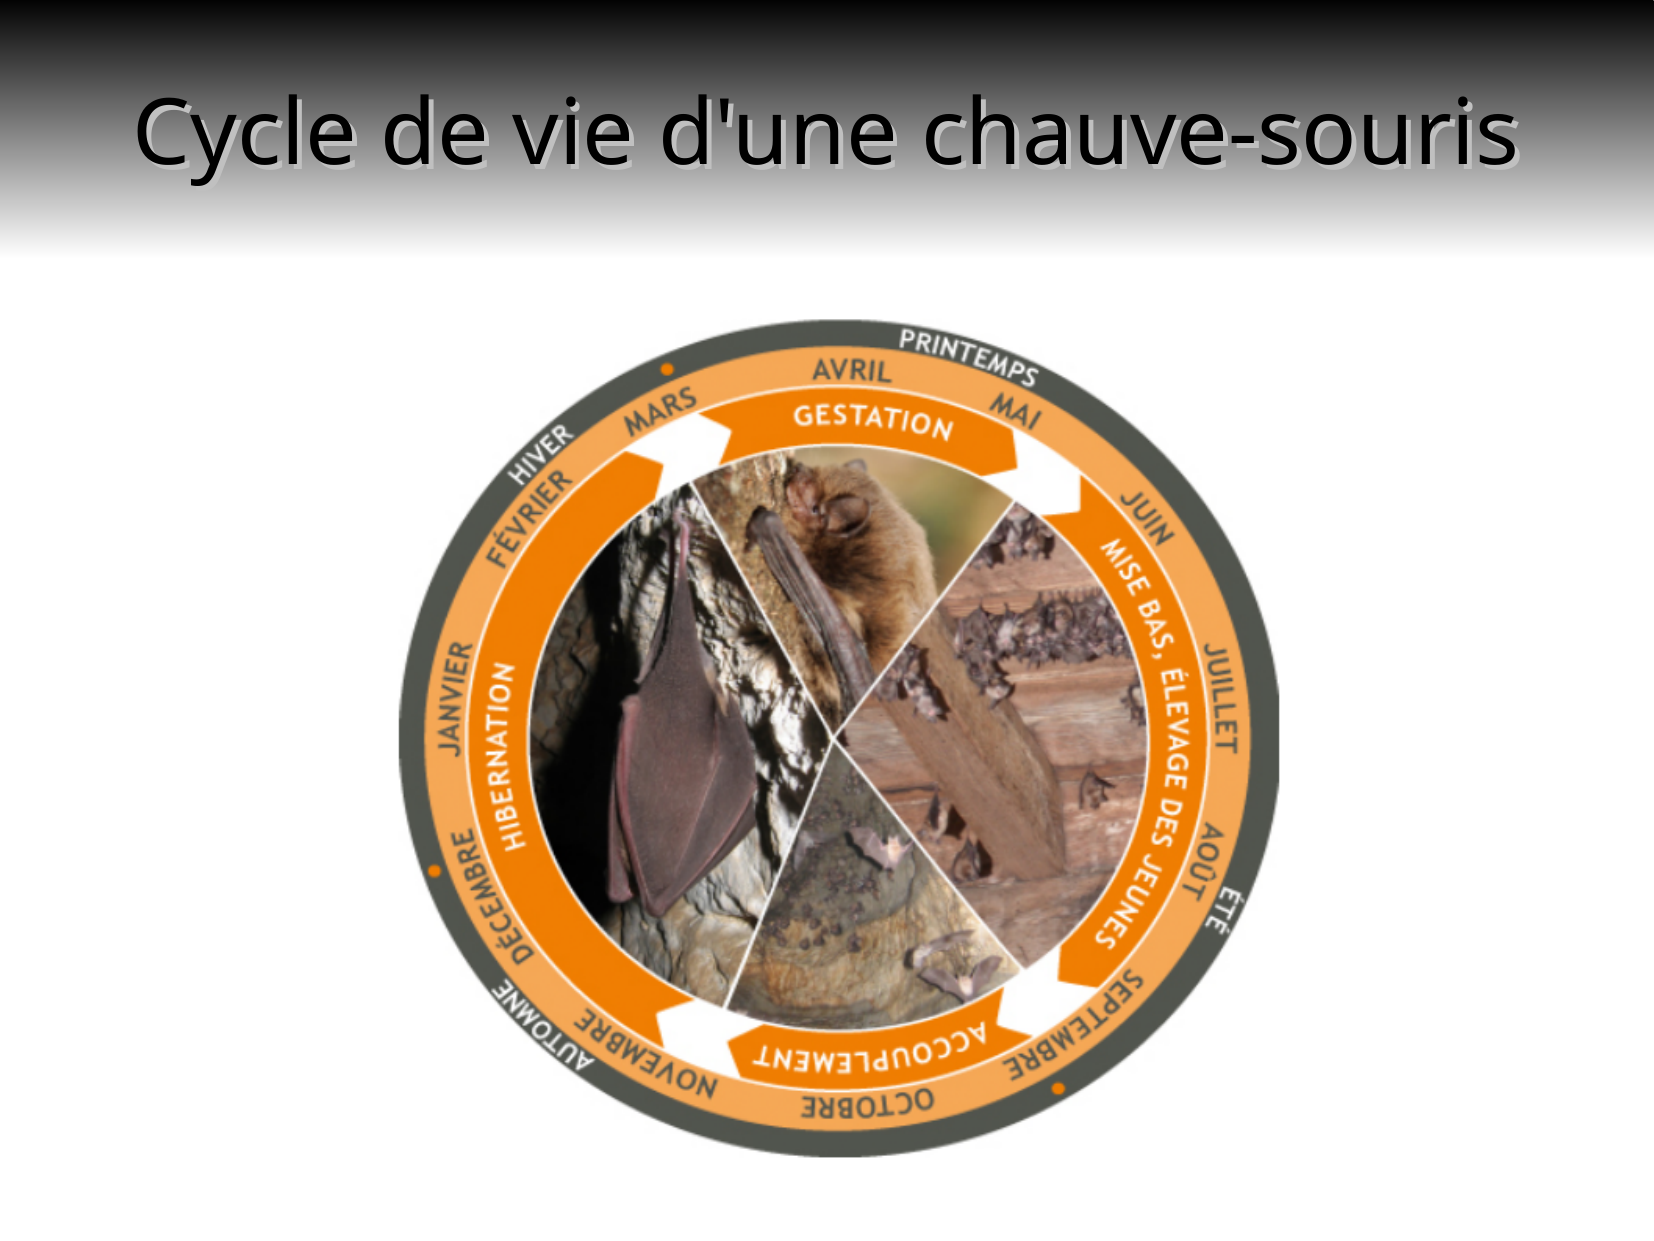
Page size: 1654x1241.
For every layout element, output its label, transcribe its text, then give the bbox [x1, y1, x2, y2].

title Cycle de vie d'une chauve-souris [0, 0, 1654, 258]
picture [271, 318, 1306, 1170]
